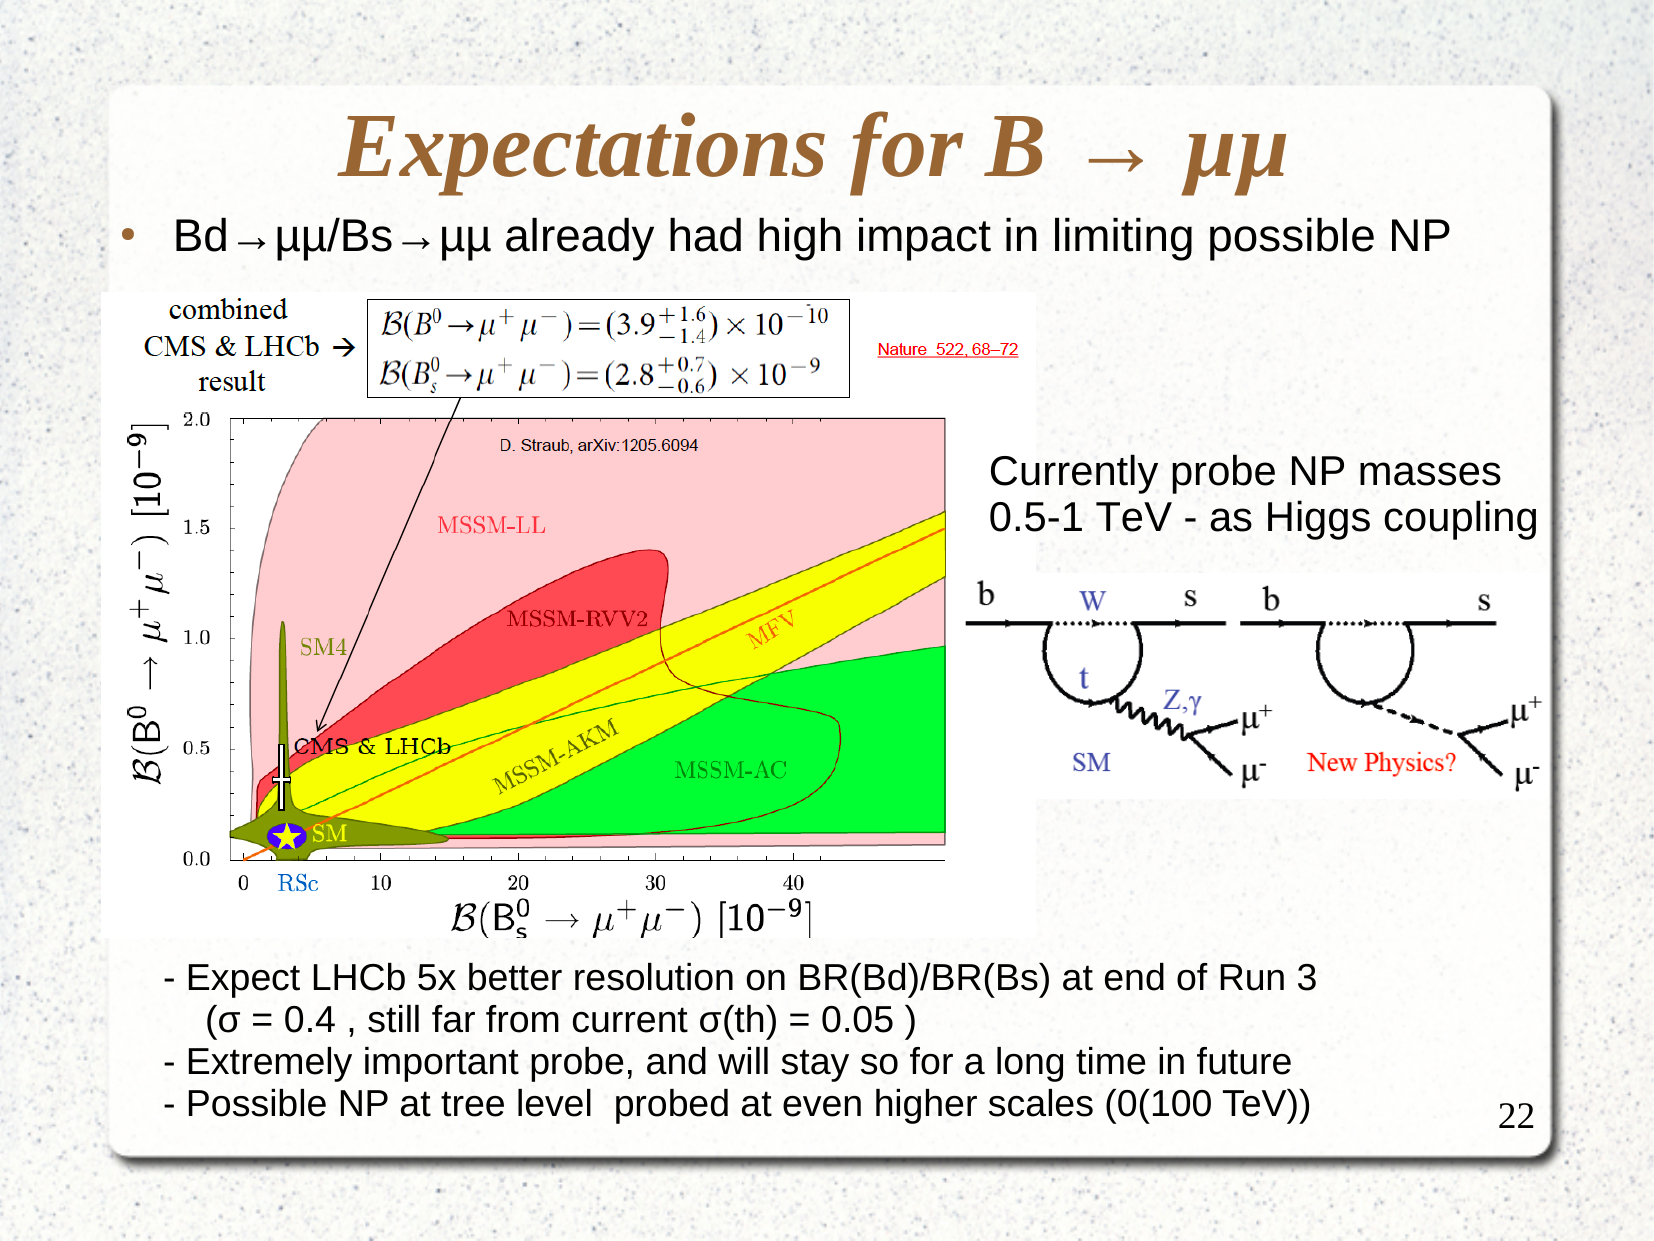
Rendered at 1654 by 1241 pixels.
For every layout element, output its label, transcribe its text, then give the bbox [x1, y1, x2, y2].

text_box Currently probe NP masses 0.5-1 TeV - as Higgs coupling [918, 447, 1564, 634]
title Expectations for B → µµ [118, 95, 1536, 197]
text_box - Expect LHCb 5x better resolution on BR(Bd)/BR(Bs) at end of Run 3 (σ = 0.4 , still far from current σ(th) = 0.05 ) - Extremely important probe, and will stay so for a long time in future - Possible NP at tree level probed at even higher scales (0(100 TeV)) [148, 949, 1516, 1152]
list Bd→µµ/Bs→µµ already had high impact in limiting possible NP [101, 210, 1561, 447]
picture [0, 0, 1654, 1241]
